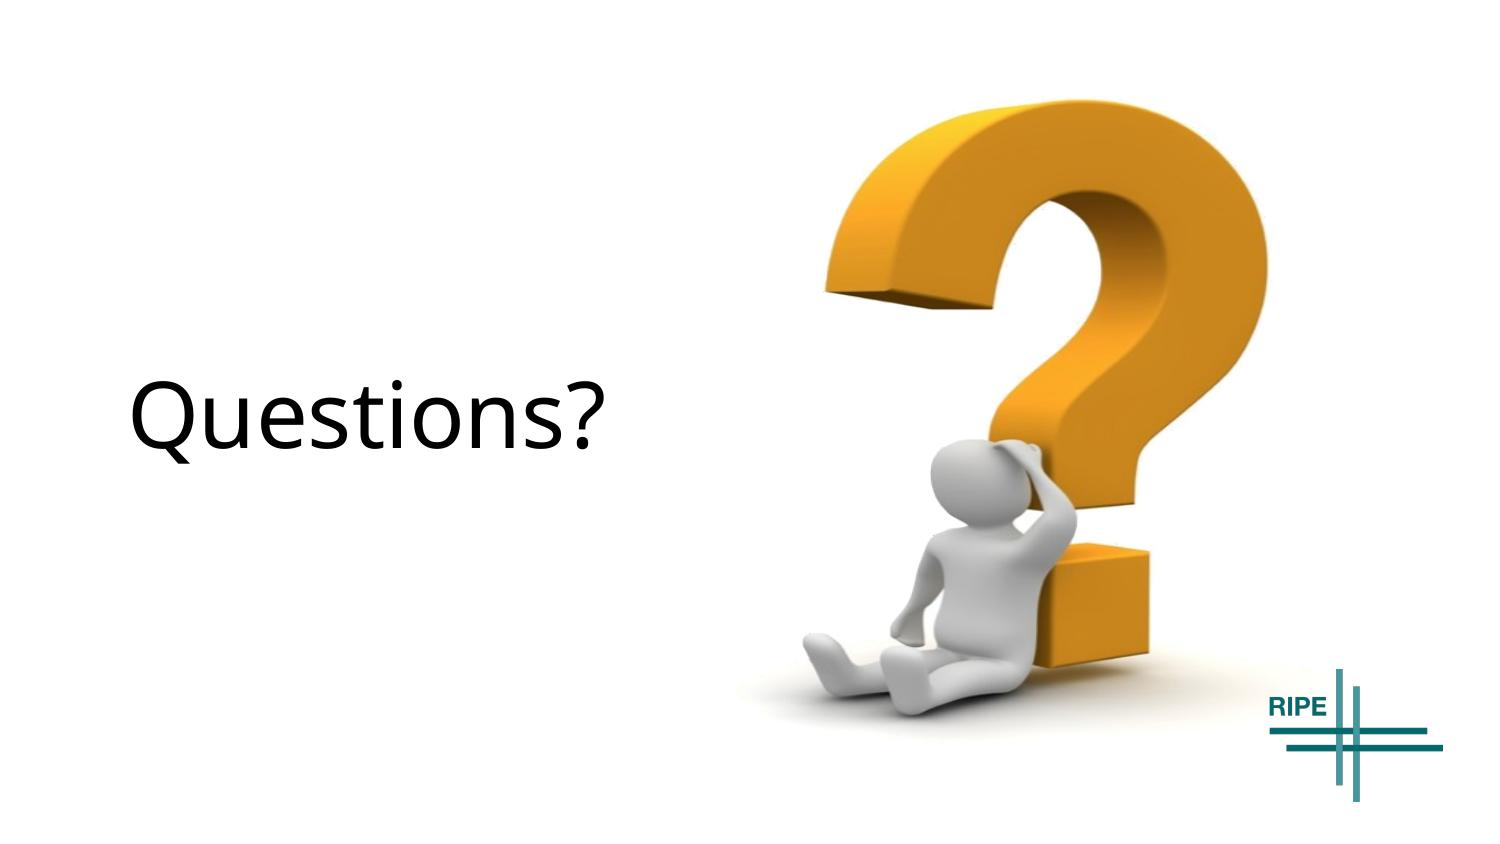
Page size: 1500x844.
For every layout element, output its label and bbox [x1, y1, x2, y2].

picture [736, 97, 1350, 745]
picture [1343, 734, 1350, 745]
